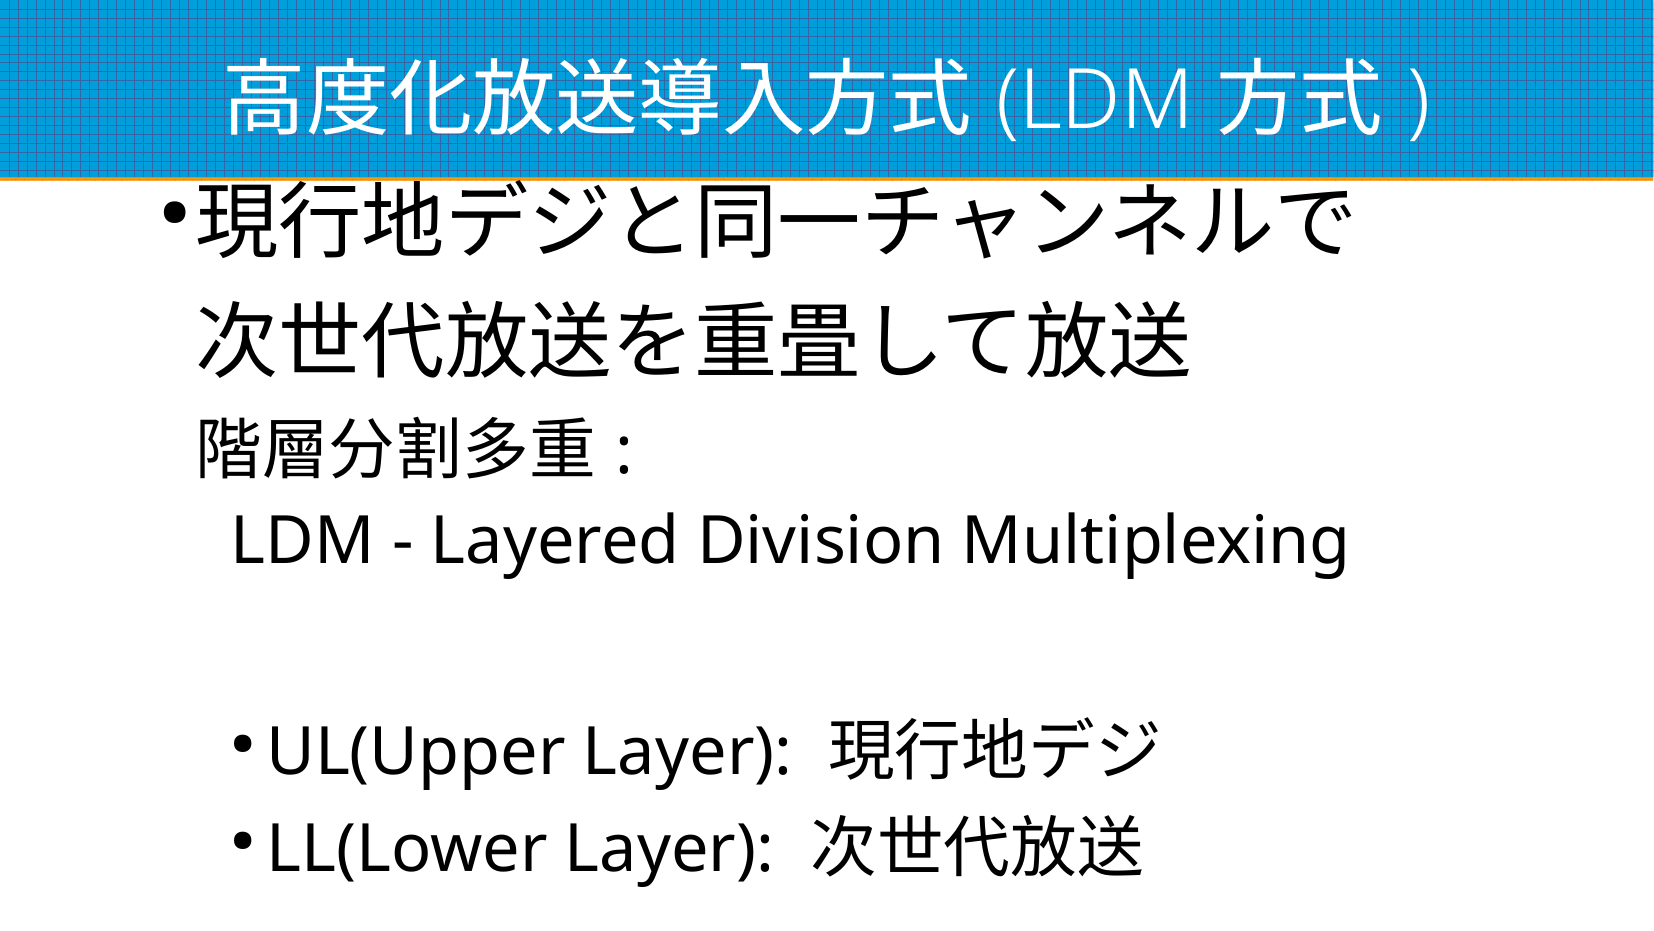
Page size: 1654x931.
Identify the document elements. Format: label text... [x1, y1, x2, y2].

title 高度化放送導入方式(LDM方式) [82, 14, 1571, 171]
text_box 現行地デジと同一チャンネルで 次世代放送を重畳して放送 階層分割多重: LDM - Layered Division Multiplexing UL(Upper Layer): 現行地デジ LL(Lower Layer): 次世代放送 [154, 225, 1502, 821]
